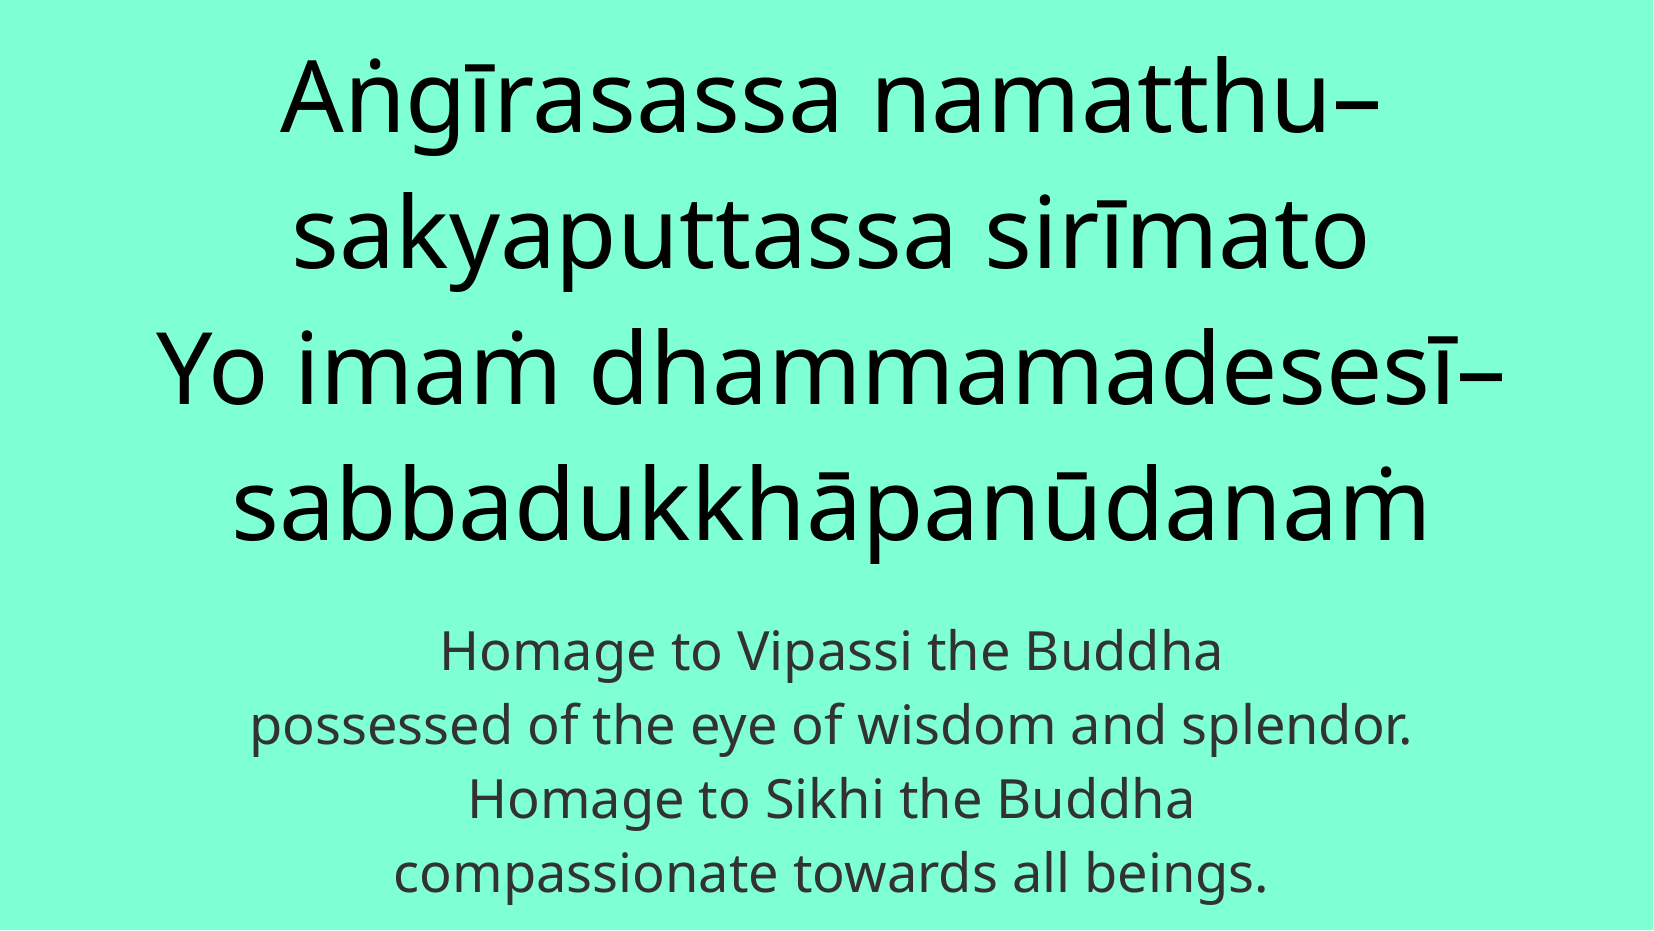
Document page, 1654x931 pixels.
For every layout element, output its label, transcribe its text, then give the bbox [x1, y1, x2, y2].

subtitle Aṅgīrasassa namatthu– sakyaputtassa sirīmato Yo imaṁ dhammamadesesī– sabbadukkhāpanūdanaṁ Homage to Vipassi the Buddha possessed of the eye of wisdom and splendor. Homage to Sikhi the Buddha compassionate towards all beings. [46, 0, 1618, 931]
